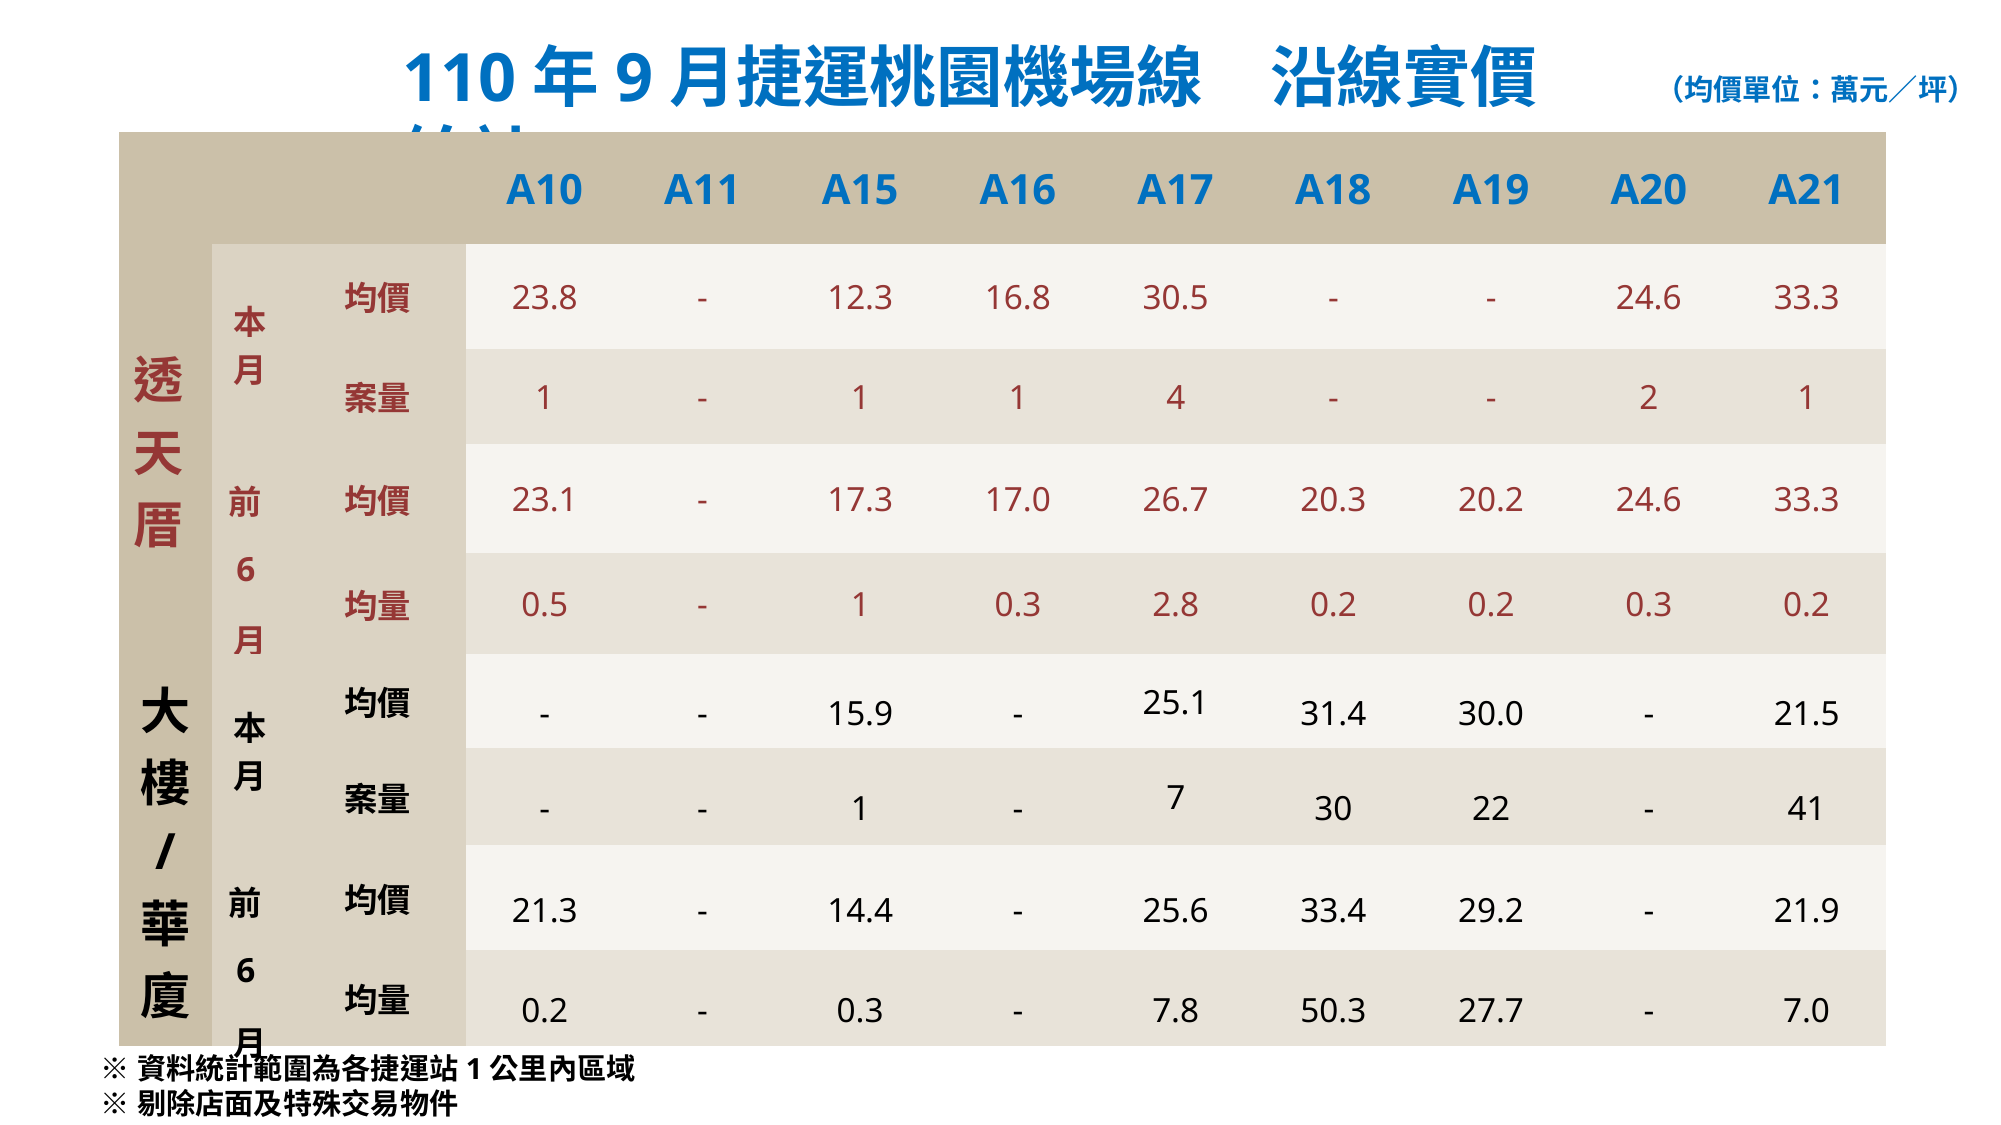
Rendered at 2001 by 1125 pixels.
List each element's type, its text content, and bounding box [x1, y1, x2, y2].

table_cell 0.2 [1255, 553, 1412, 654]
table_cell - [624, 349, 781, 444]
table_cell 41 [1728, 748, 1886, 845]
table_cell - [624, 748, 781, 845]
table_cell 25.1 [1097, 654, 1255, 748]
table_cell - [939, 845, 1097, 950]
table_cell - [624, 654, 781, 748]
table_cell - [939, 654, 1097, 748]
table_cell 21.3 [466, 845, 624, 950]
table_cell 0.3 [939, 553, 1097, 654]
table_header A20 [1570, 132, 1728, 244]
table_cell 20.3 [1255, 444, 1412, 553]
table_cell - [1570, 654, 1728, 748]
table_cell 均量 [289, 950, 466, 1046]
table_cell 1 [466, 349, 624, 444]
table_cell 本月 [212, 244, 289, 444]
table_cell - [624, 845, 781, 950]
table_header A21 [1728, 132, 1886, 244]
table_cell 0.3 [781, 950, 939, 1046]
table_cell 1 [781, 748, 939, 845]
table_cell 30.5 [1097, 244, 1255, 349]
table_cell 4 [1097, 349, 1255, 444]
table_cell 24.6 [1570, 444, 1728, 553]
table_cell - [1570, 845, 1728, 950]
table_header A10 [466, 132, 624, 244]
table_cell 33.3 [1728, 244, 1886, 349]
table_cell - [939, 950, 1097, 1046]
table_cell 12.3 [781, 244, 939, 349]
table_cell 0.5 [466, 553, 624, 654]
table_cell - [1570, 748, 1728, 845]
table_cell 0.2 [1412, 553, 1570, 654]
table_cell 均價 [289, 654, 466, 748]
table_cell 均價 [289, 444, 466, 553]
table_cell - [1412, 349, 1570, 444]
table_cell - [624, 244, 781, 349]
table_cell 29.2 [1412, 845, 1570, 950]
table_cell 1 [1728, 349, 1886, 444]
table_cell 17.3 [781, 444, 939, 553]
table_cell 7.8 [1097, 950, 1255, 1046]
table_cell 17.0 [939, 444, 1097, 553]
table_cell 均量 [289, 553, 466, 654]
table_cell 14.4 [781, 845, 939, 950]
table_cell 0.3 [1570, 553, 1728, 654]
table_cell 30.0 [1412, 654, 1570, 748]
table_cell - [466, 748, 624, 845]
table_cell 0.2 [466, 950, 624, 1046]
table_cell 均價 [289, 845, 466, 950]
table_cell - [466, 654, 624, 748]
table_cell - [1255, 349, 1412, 444]
table_cell 16.8 [939, 244, 1097, 349]
table_cell 22 [1412, 748, 1570, 845]
table_cell 27.7 [1412, 950, 1570, 1046]
table_header A16 [939, 132, 1097, 244]
table_cell 26.7 [1097, 444, 1255, 553]
table_cell 案量 [289, 748, 466, 845]
table_cell 1 [781, 553, 939, 654]
table_cell 均價 [289, 244, 466, 349]
table_cell 20.2 [1412, 444, 1570, 553]
table_cell 0.2 [1728, 553, 1886, 654]
table_header A15 [781, 132, 939, 244]
table_cell 21.5 [1728, 654, 1886, 748]
table_cell 前6月 [212, 845, 289, 1046]
table_cell 33.4 [1255, 845, 1412, 950]
table_cell 前6月 [212, 444, 289, 654]
table_cell 前6月 [239, 646, 257, 654]
table_cell 24.6 [1570, 244, 1728, 349]
table_cell 31.4 [1255, 654, 1412, 748]
table_cell 23.8 [466, 244, 624, 349]
table_cell - [1412, 244, 1570, 349]
table_header A18 [1255, 132, 1412, 244]
table_cell 1 [781, 349, 939, 444]
table_cell - [624, 553, 781, 654]
table_cell 21.9 [1728, 845, 1886, 950]
table_cell 2 [1570, 349, 1728, 444]
table_header A17 [1097, 132, 1255, 244]
table_header A11 [624, 132, 781, 244]
table_cell 案量 [289, 349, 466, 444]
table_cell 本月 [212, 654, 289, 845]
table_cell - [1570, 950, 1728, 1046]
table_cell 50.3 [1255, 950, 1412, 1046]
text_box 110年9月捷運桃園機場線 沿線實價統計 [387, 27, 1611, 132]
table_cell 7.0 [1728, 950, 1886, 1046]
table_cell 2.8 [1097, 553, 1255, 654]
table_cell 30 [1255, 748, 1412, 845]
table_header [119, 132, 466, 244]
text_box ※資料統計範圍為各捷運站1公里內區域 ※剔除店面及特殊交易物件 [86, 1043, 719, 1125]
table_cell 25.6 [1097, 845, 1255, 950]
table_cell 7 [1097, 748, 1255, 845]
table_cell - [624, 950, 781, 1046]
table_cell 大樓 / 華廈 [119, 654, 212, 1046]
table_cell 1 [939, 349, 1097, 444]
table_cell 33.3 [1728, 444, 1886, 553]
table_cell - [624, 444, 781, 553]
table_cell 透天厝 [119, 244, 212, 654]
table_cell - [1255, 244, 1412, 349]
table_cell 23.1 [466, 444, 624, 553]
text_box （均價單位：萬元／坪） [1640, 63, 2000, 114]
table_cell - [939, 748, 1097, 845]
table_cell 15.9 [781, 654, 939, 748]
table_header A19 [1412, 132, 1570, 244]
